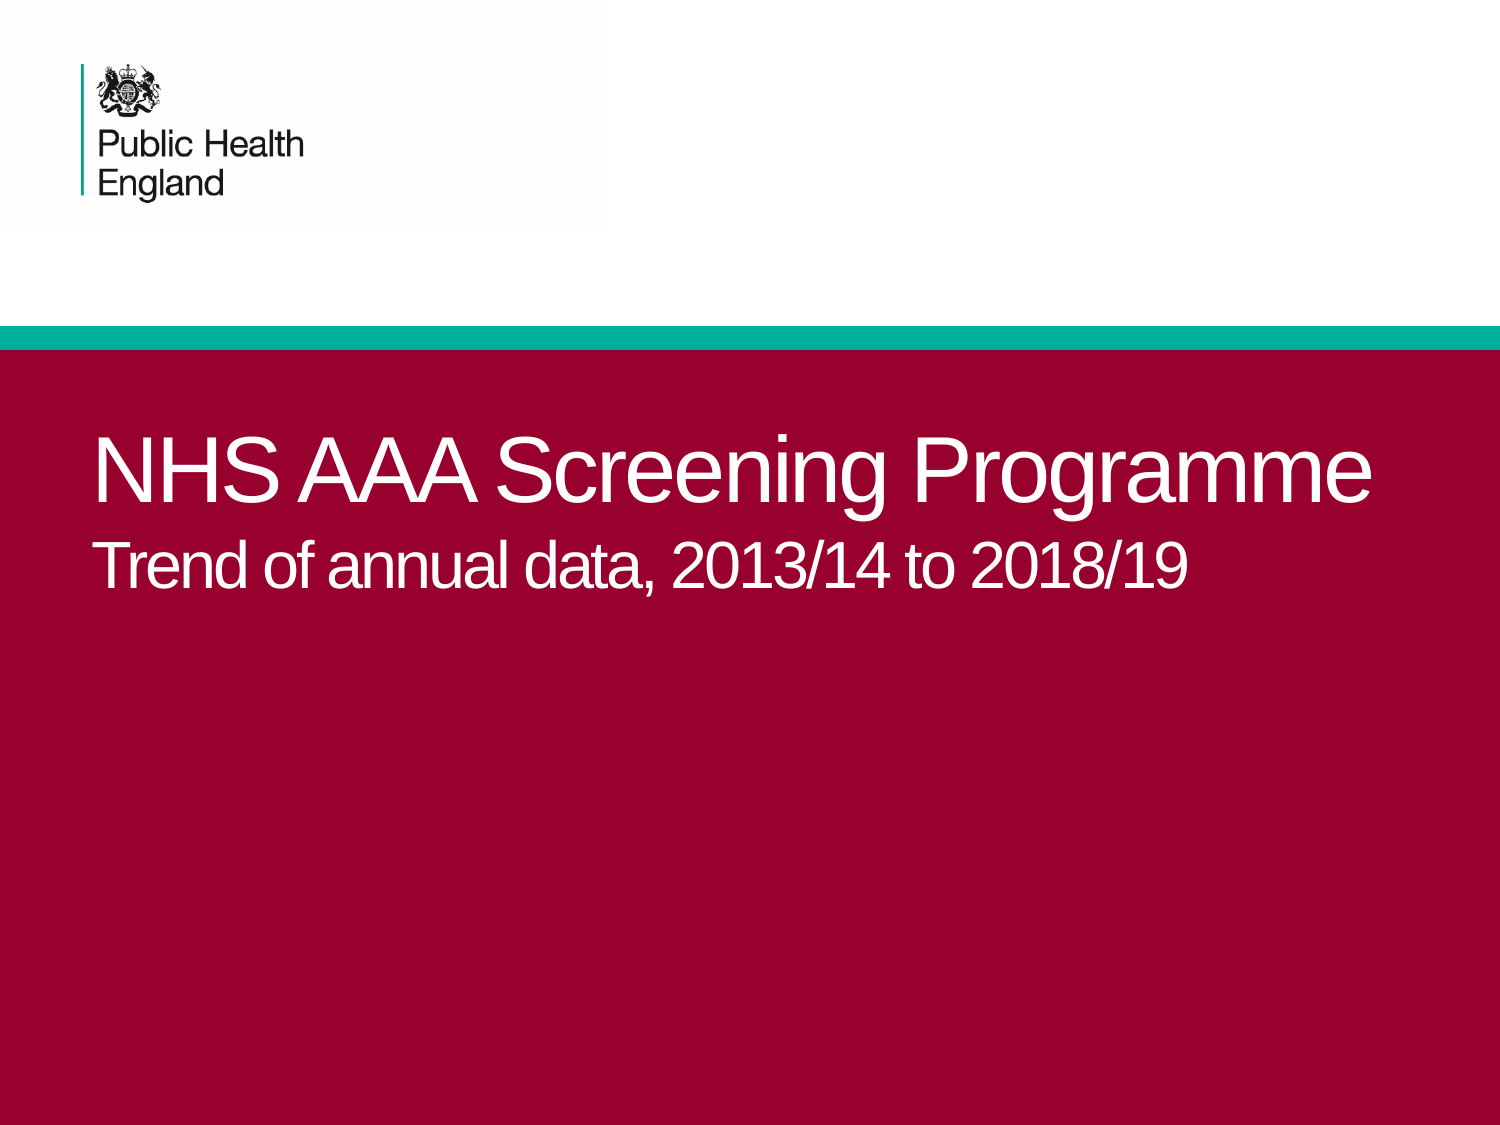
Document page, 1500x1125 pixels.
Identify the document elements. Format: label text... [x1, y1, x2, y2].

title NHS AAA Screening Programme Trend of annual data, 2013/14 to 2018/19 [91, 408, 1412, 692]
